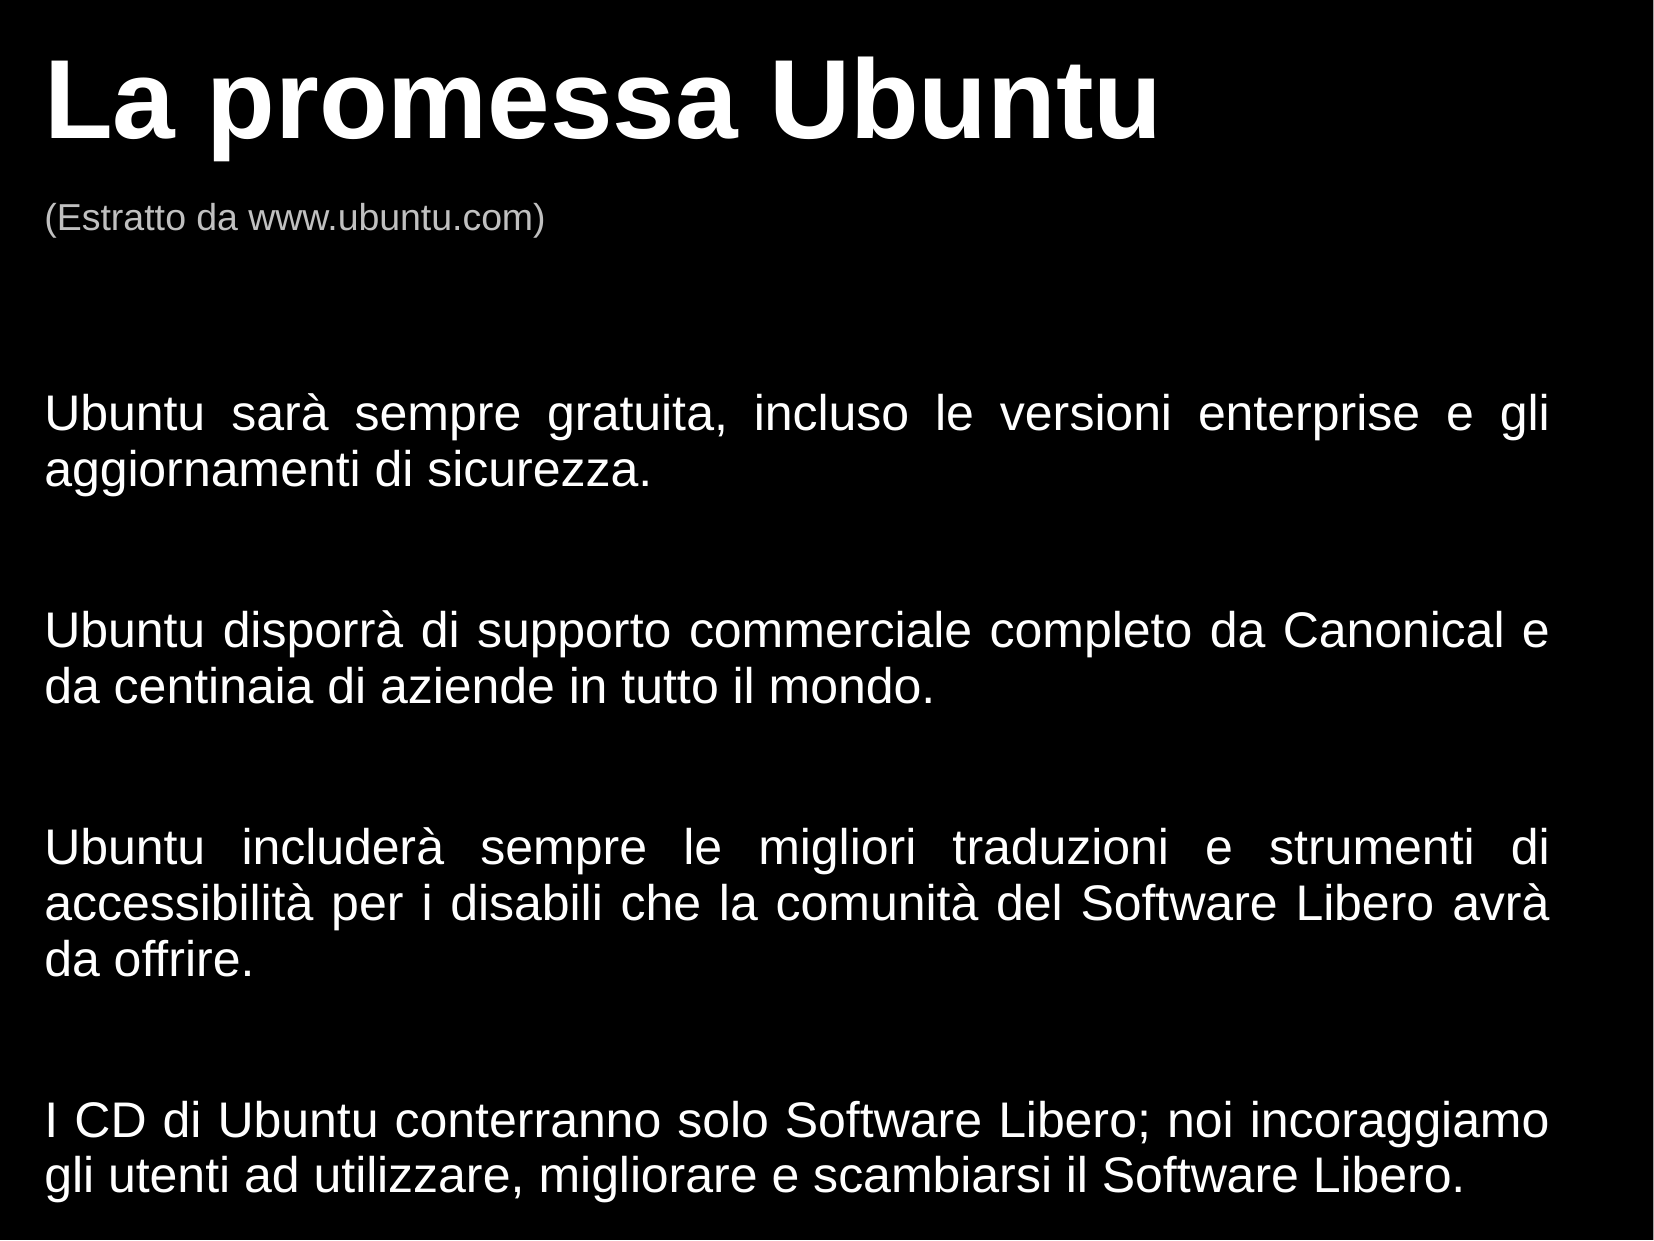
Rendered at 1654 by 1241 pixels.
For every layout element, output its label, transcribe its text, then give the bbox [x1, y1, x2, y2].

text_box (Estratto da www.ubuntu.com) [29, 188, 709, 246]
text_box La promessa Ubuntu Ubuntu sarà sempre gratuita, incluso le versioni enterprise e gli aggiornamenti di sicurezza. Ubuntu disporrà di supporto commerciale completo da Canonical e da centinaia di aziende in tutto il mondo. Ubuntu includerà sempre le migliori traduzioni e strumenti di accessibilità per i disabili che la comunità del Software Libero avrà da offrire. I CD di Ubuntu conterranno solo Software Libero; noi incoraggiamo gli utenti ad utilizzare, migliorare e scambiarsi il Software Libero. [29, 29, 1565, 1211]
